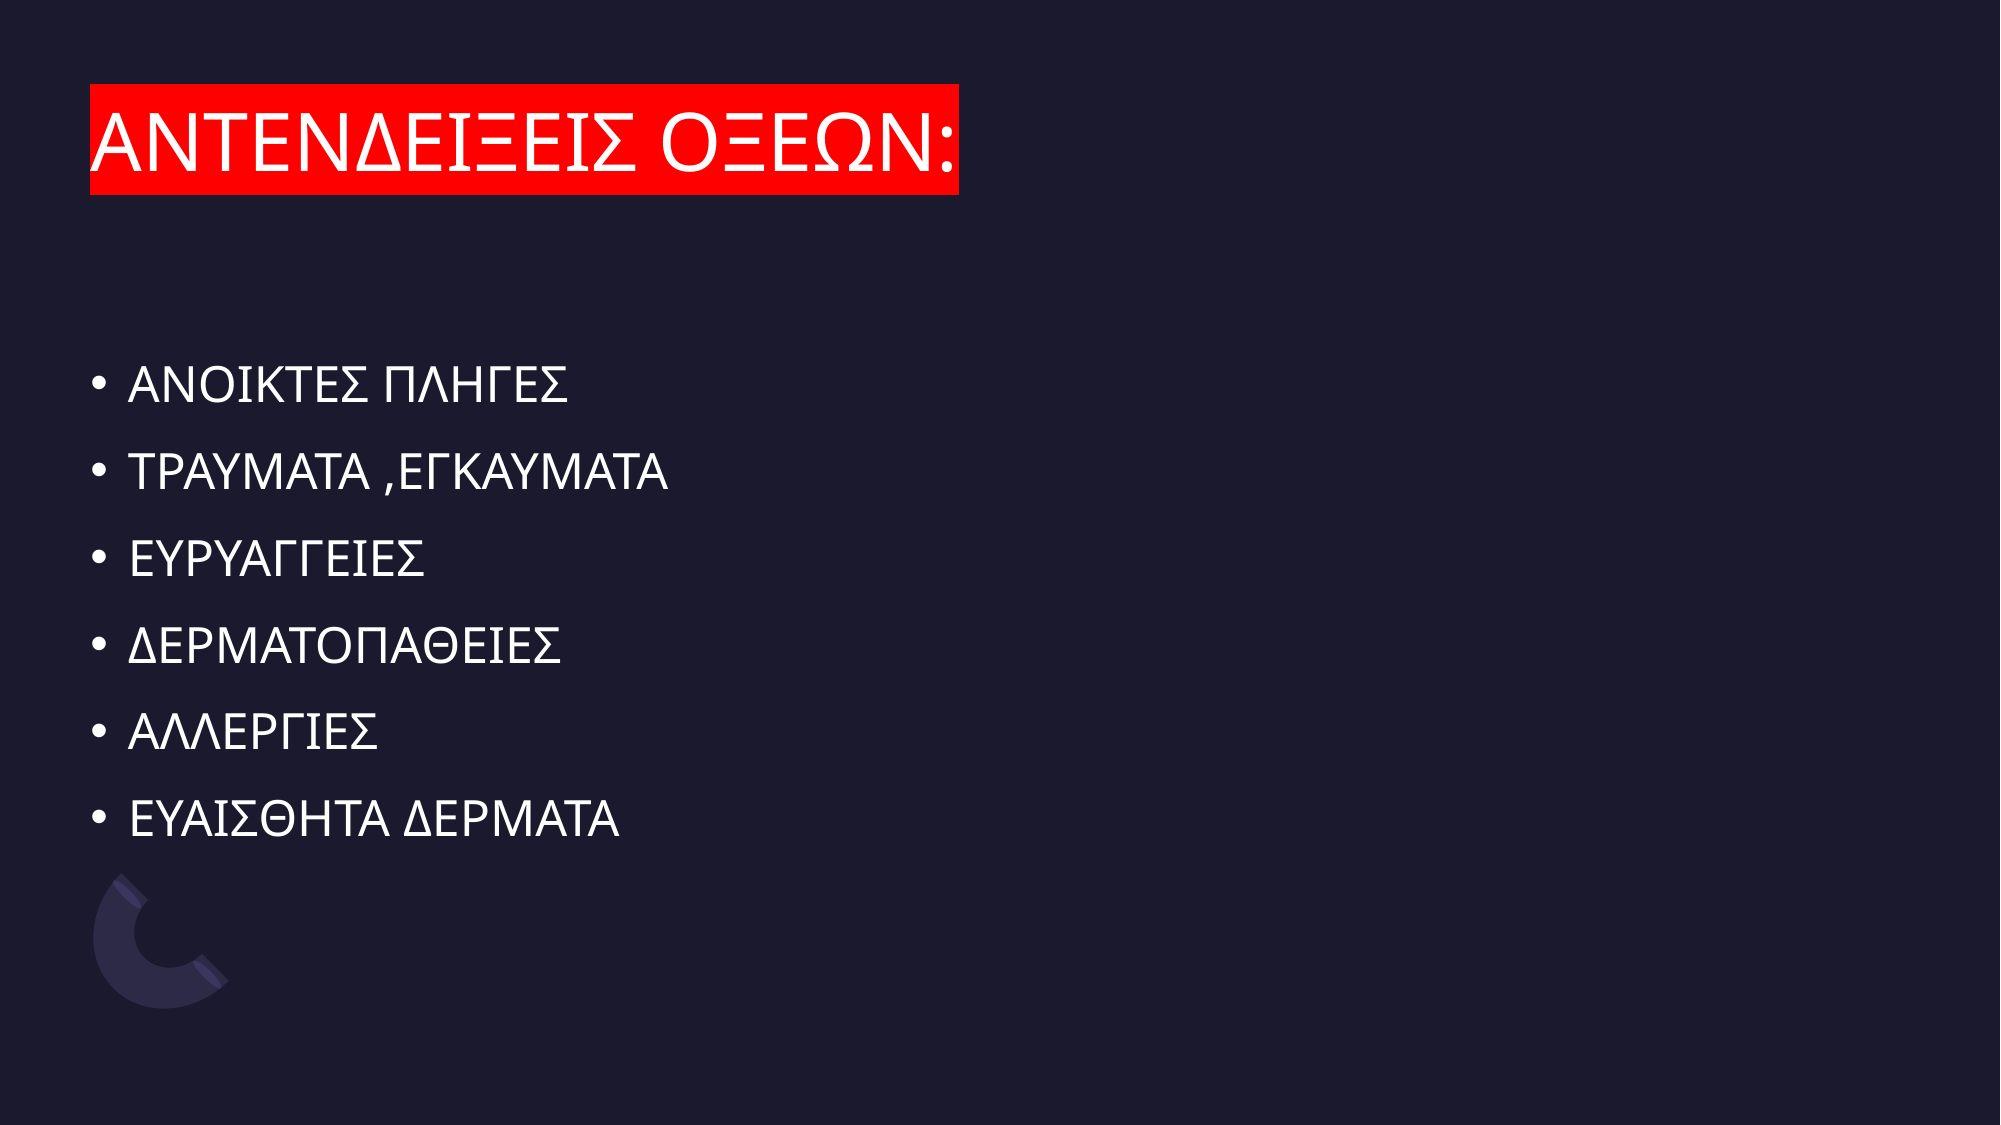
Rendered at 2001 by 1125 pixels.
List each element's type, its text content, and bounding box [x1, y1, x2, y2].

list ΑΝΟΙΚΤΕΣ ΠΛΗΓΕΣ ΤΡΑΥΜΑΤΑ ,ΕΓΚΑΥΜΑΤΑ ΕΥΡΥΑΓΓΕΙΕΣ ΔΕΡΜΑΤΟΠΑΘΕΙΕΣ ΑΛΛΕΡΓΙΕΣ ΕΥΑΙΣΘΗΤΑ ΔΕΡΜΑΤΑ [90, 346, 1910, 1000]
title ΑΝΤΕΝΔΕΙΞΕΙΣ ΟΞΕΩΝ: [90, 90, 1117, 250]
